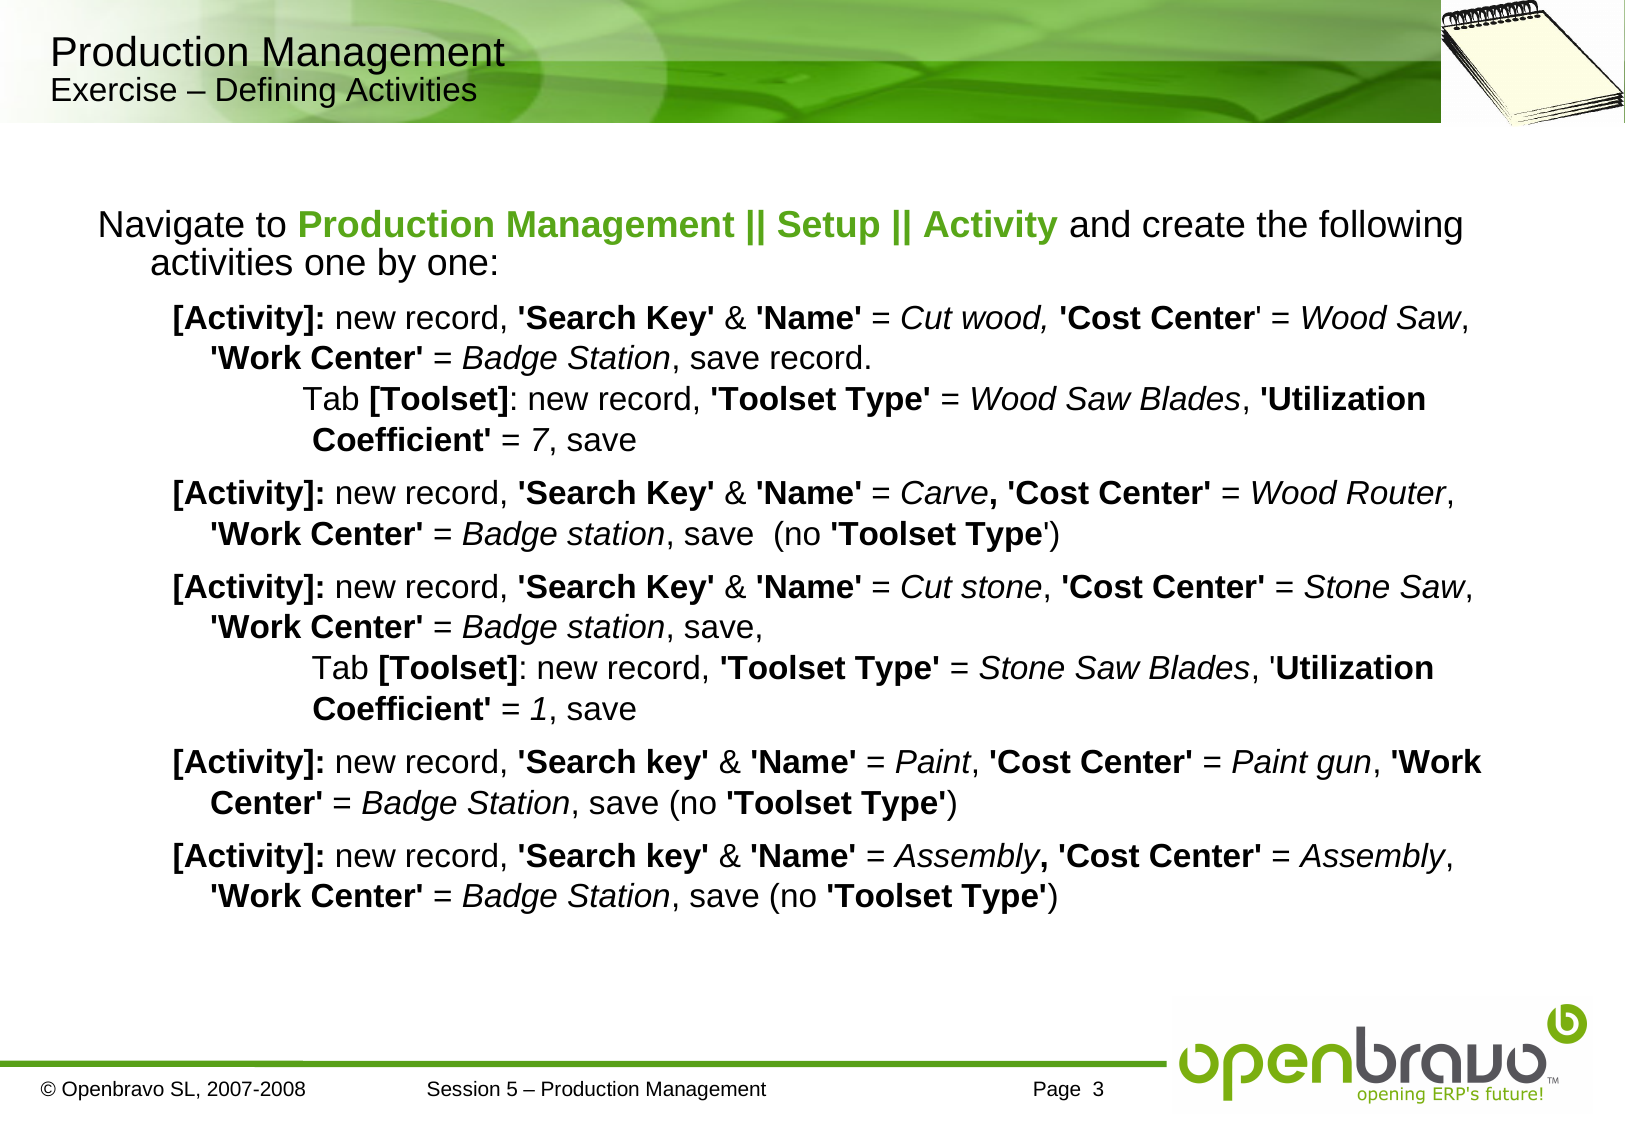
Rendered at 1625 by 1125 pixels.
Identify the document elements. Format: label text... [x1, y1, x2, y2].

picture [1172, 996, 1593, 1114]
picture [0, 0, 1441, 123]
title Production Management Exercise – Defining Activities [37, 21, 1575, 115]
list Navigate to Production Management || Setup || Activity and create the following activities one by one: [Activity]: new record, 'Search Key' & 'Name' = Cut wood, 'Cost Center' = Wood Saw, 'Work Center' = Badge Station, save record. Tab [Toolset]: new record, 'Toolset Type' = Wood Saw Blades, 'Utilization Coefficient' = 7, save [Activity]: new record, 'Search Key' & 'Name' = Carve, 'Cost Center' = Wood Router, 'Work Center' = Badge station, save (no 'Toolset Type') [Activity]: new record, 'Search Key' & 'Name' = Cut stone, 'Cost Center' = Stone Saw, 'Work Center' = Badge station, save, Tab [Toolset]: new record, 'Toolset Type' = Stone Saw Blades, 'Utilization Coefficient' = 1, save [Activity]: new record, 'Search key' & 'Name' = Paint, 'Cost Center' = Paint gun, 'Work Center' = Badge Station, save (no 'Toolset Type') [Activity]: new record, 'Search key' & 'Name' = Assembly, 'Cost Center' = Assembly, 'Work Center' = Badge Station, save (no 'Toolset Type') [85, 201, 1538, 987]
chart [1441, 0, 1624, 127]
